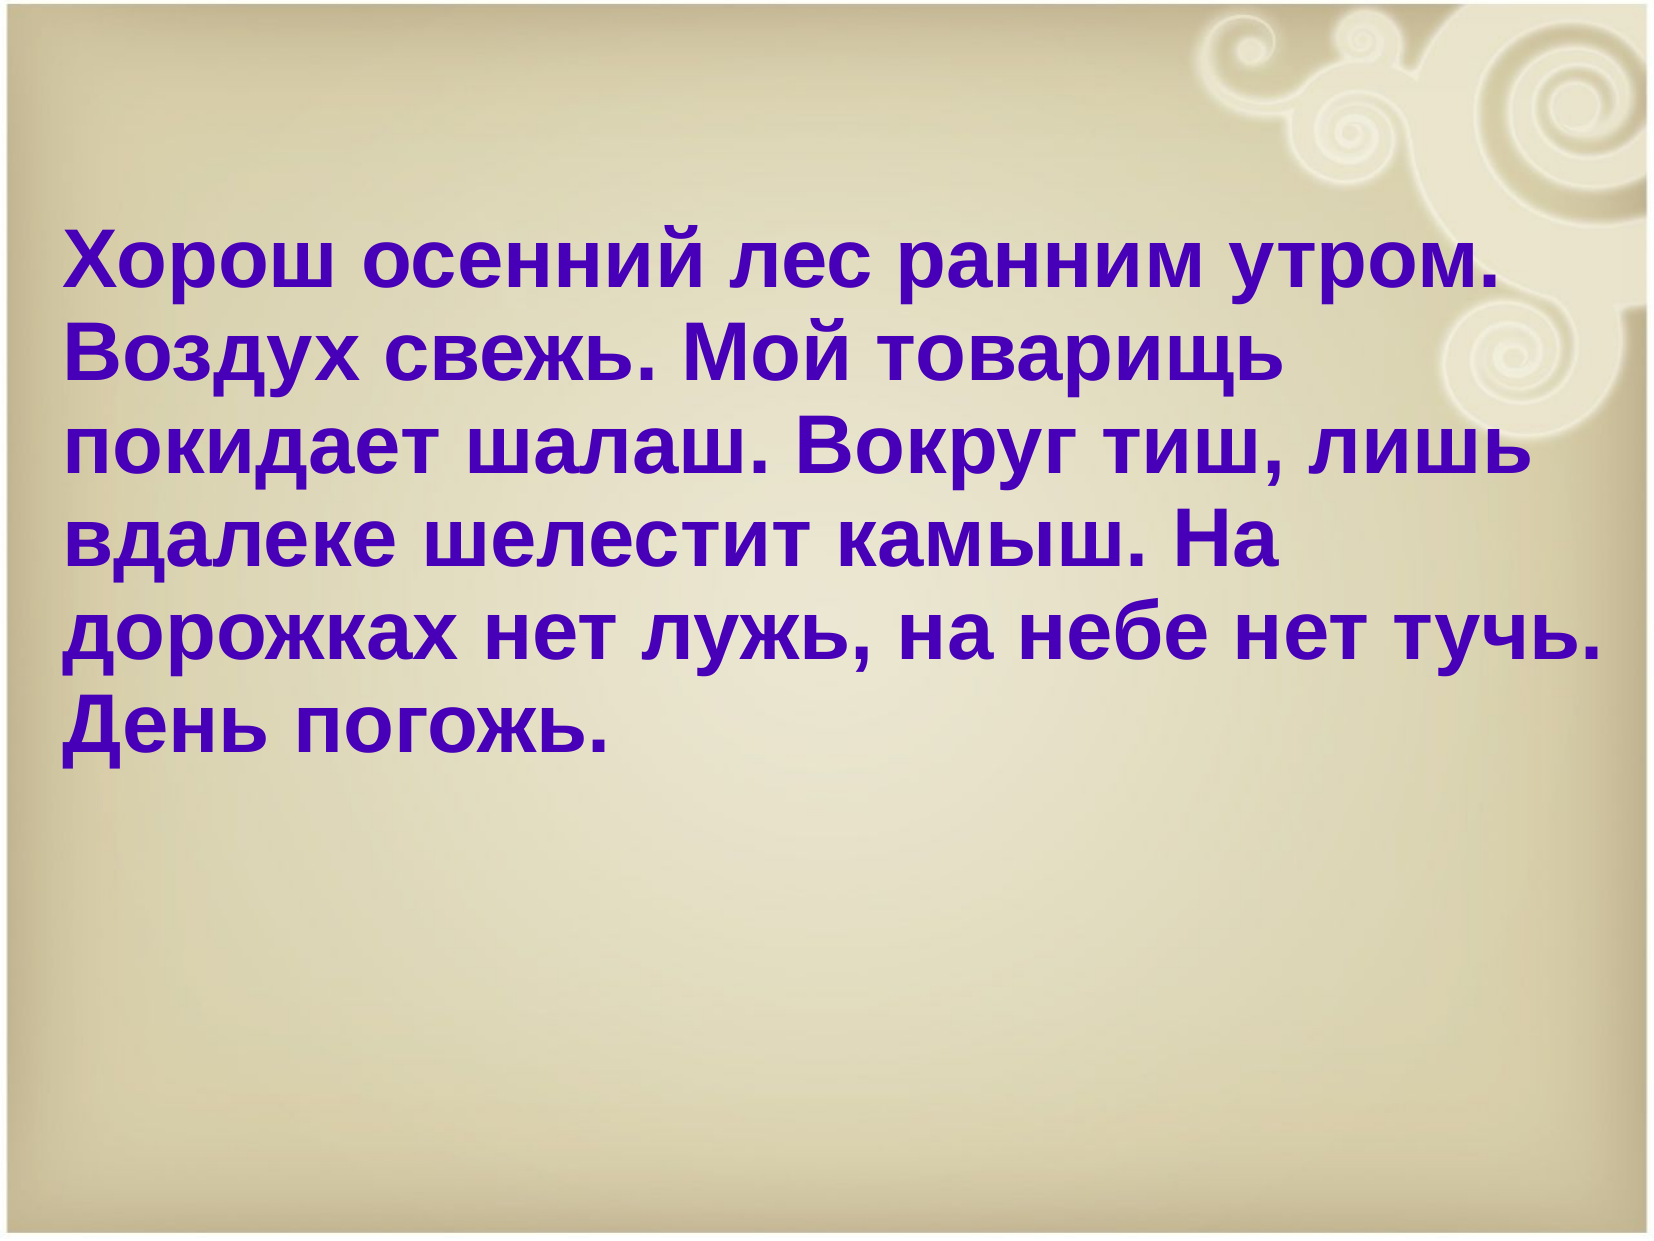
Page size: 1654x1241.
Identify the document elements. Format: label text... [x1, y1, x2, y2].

text_box Хорош осенний лес ранним утром. Воздух свежь. Мой товарищь покидает шалаш. Вокруг тиш, лишь вдалеке шелестит камыш. На дорожках нет лужь, на небе нет тучь. День погожь. [47, 205, 1642, 898]
picture [0, 0, 1654, 1239]
